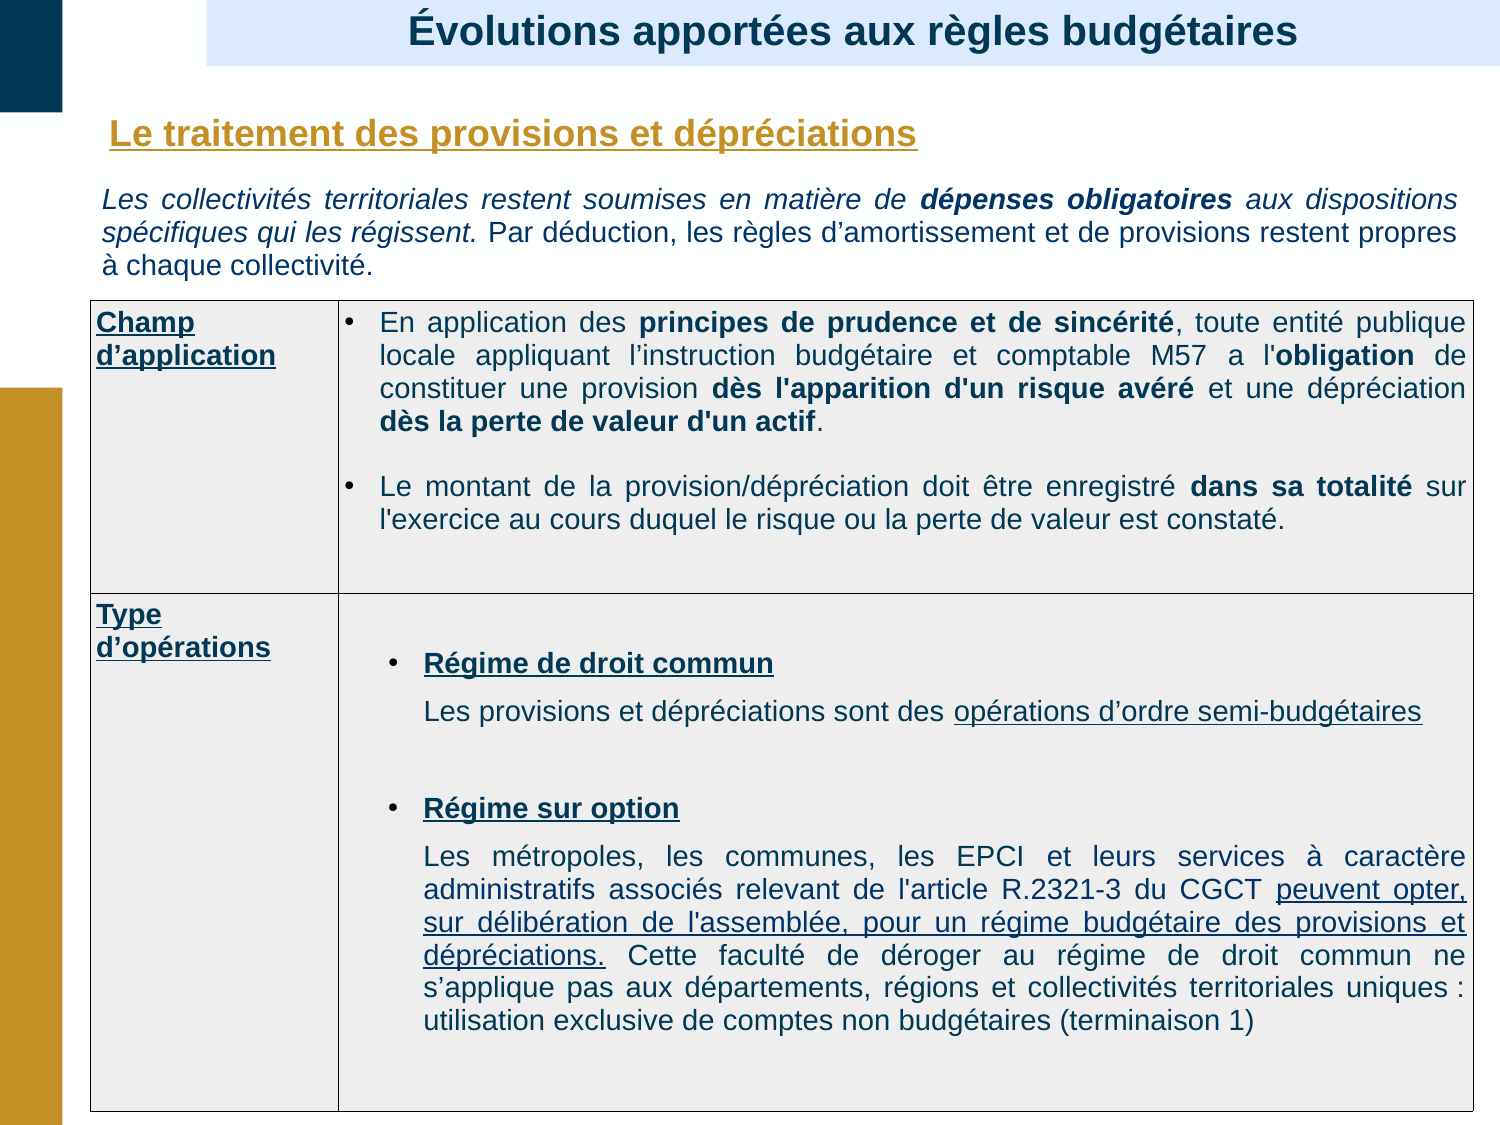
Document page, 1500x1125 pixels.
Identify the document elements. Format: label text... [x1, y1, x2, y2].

table_header Champ d’application [91, 301, 338, 593]
table_cell Type d’opérations [91, 594, 338, 1111]
text_box Le traitement des provisions et dépréciations [94, 105, 1071, 164]
text_box Les collectivités territoriales restent soumises en matière de dépenses obligatoires aux dispositions spécifiques qui les régissent. Par déduction, les règles d’amortissement et de provisions restent propres à chaque collectivité. [87, 175, 1475, 290]
table_header En application des principes de prudence et de sincérité, toute entité publique locale appliquant l’instruction budgétaire et comptable M57 a l'obligation de constituer une provision dès l'apparition d'un risque avéré et une dépréciation dès la perte de valeur d'un actif. Le montant de la provision/dépréciation doit être enregistré dans sa totalité sur l'exercice au cours duquel le risque ou la perte de valeur est constaté. [339, 301, 1473, 593]
text_box Évolutions apportées aux règles budgétaires [206, 0, 1500, 67]
list [85, 117, 1449, 1063]
table_cell Régime de droit commun Les provisions et dépréciations sont des opérations d’ordre semi-budgétaires Régime sur option Les métropoles, les communes, les EPCI et leurs services à caractère administratifs associés relevant de l'article R.2321-3 du CGCT peuvent opter, sur délibération de l'assemblée, pour un régime budgétaire des provisions et dépréciations. Cette faculté de déroger au régime de droit commun ne s’applique pas aux départements, régions et collectivités territoriales uniques : utilisation exclusive de comptes non budgétaires (terminaison 1) [339, 594, 1473, 1111]
